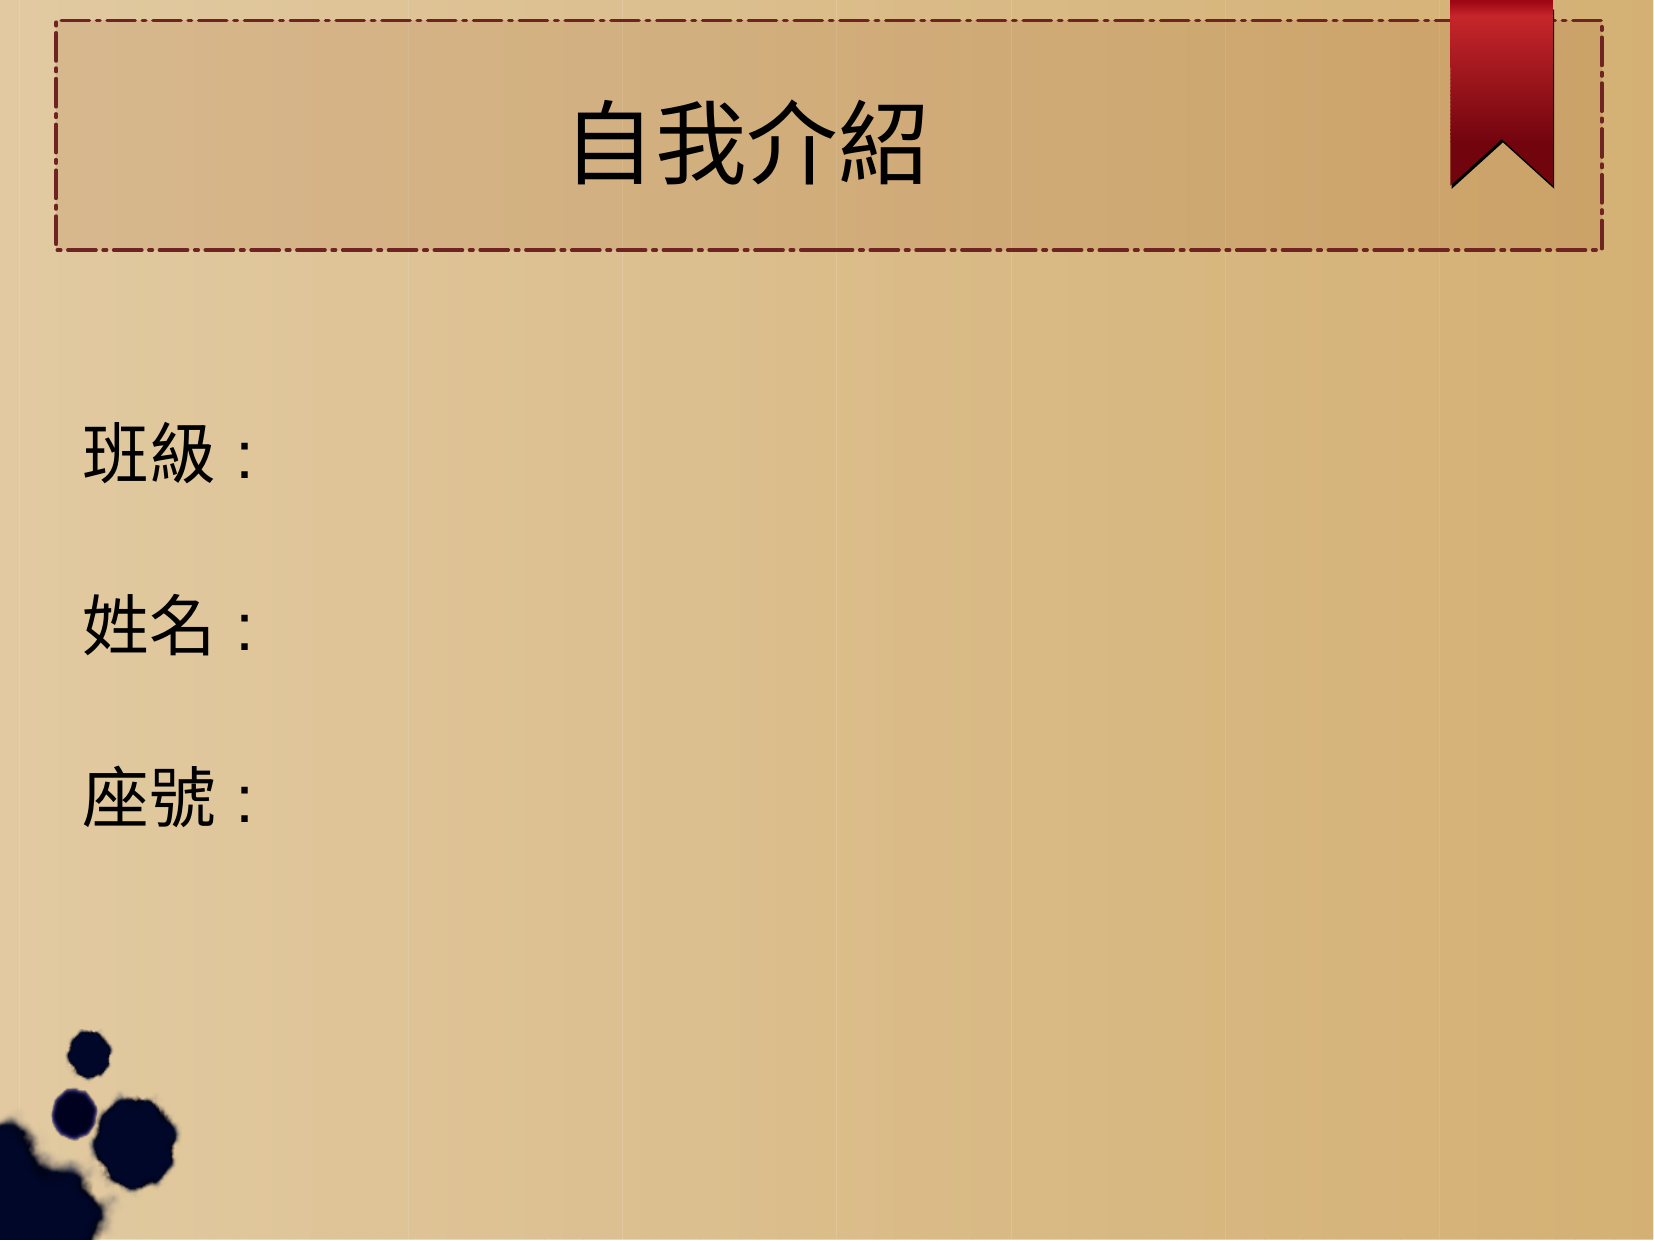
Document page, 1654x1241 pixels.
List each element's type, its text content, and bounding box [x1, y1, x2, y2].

title 自我介紹 [82, 47, 1412, 229]
subtitle 班級: 姓名: 座號: [82, 299, 1571, 1019]
